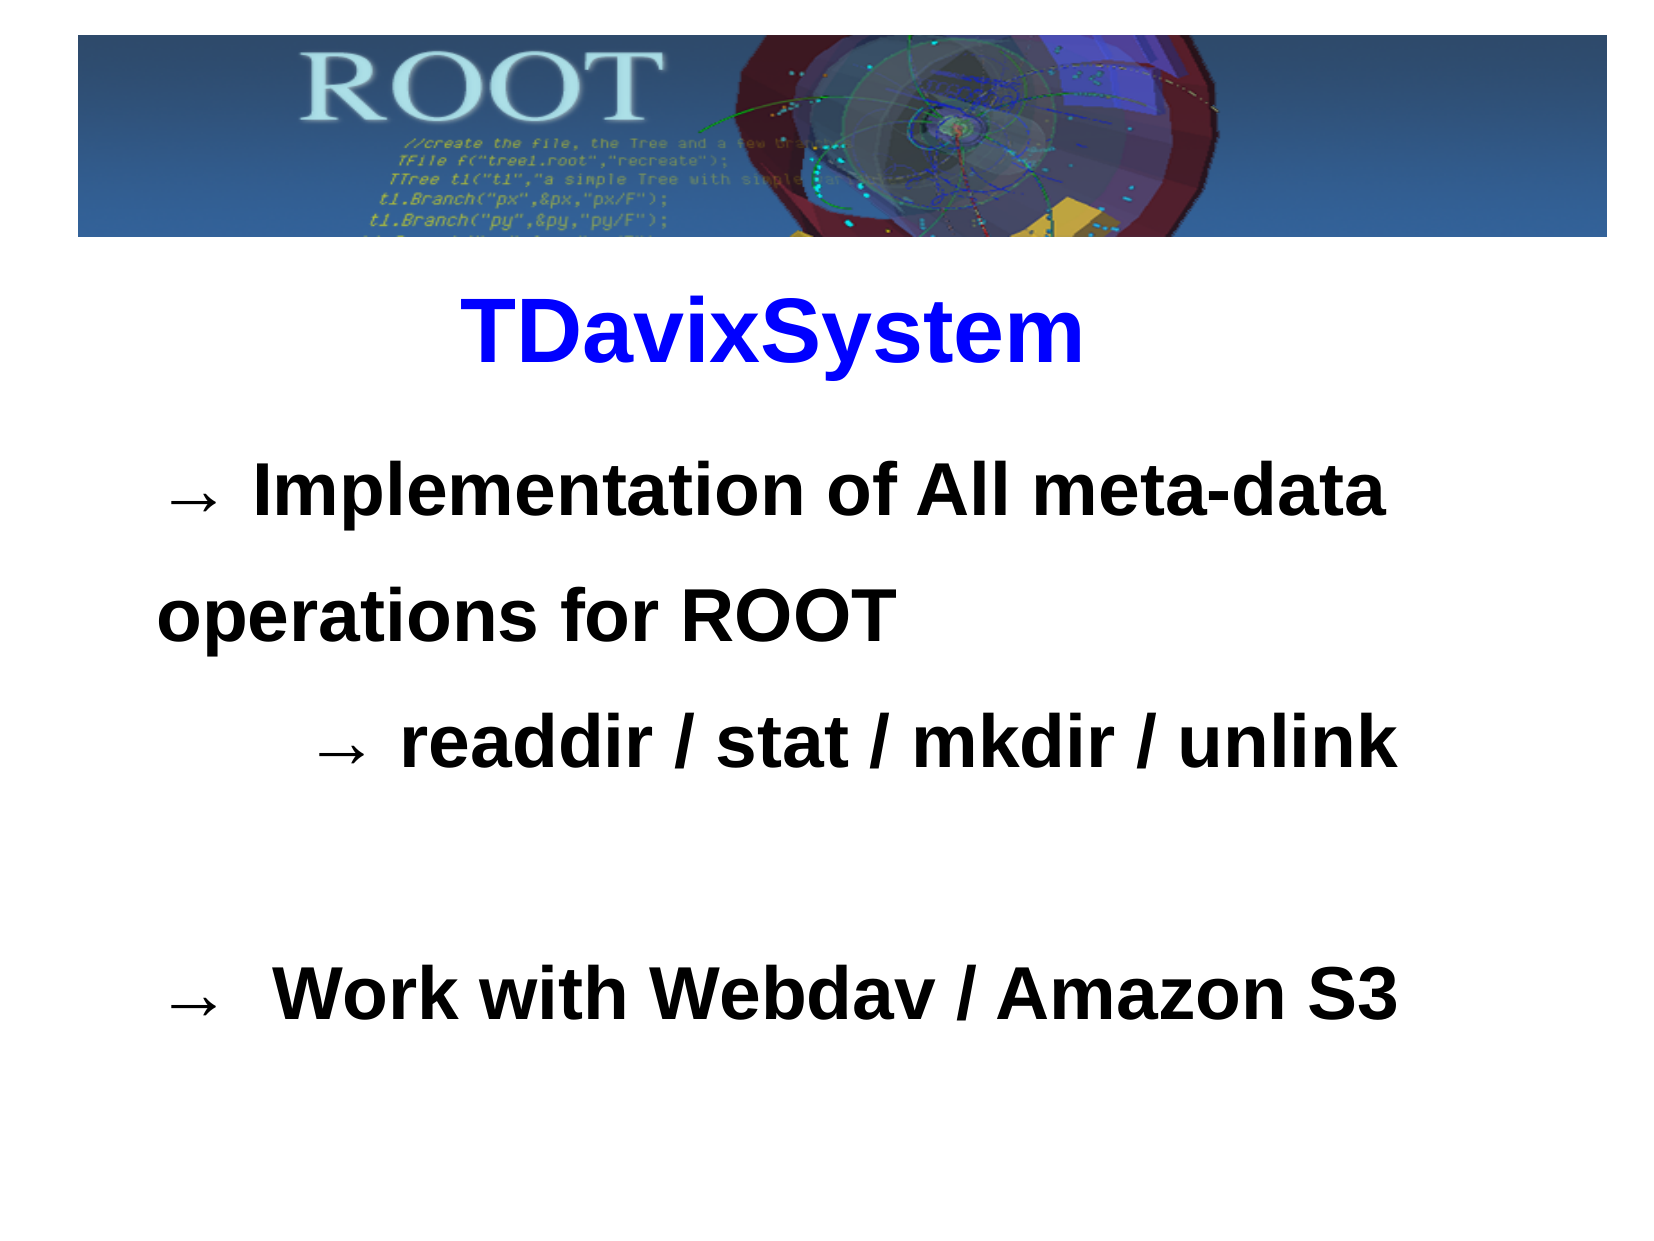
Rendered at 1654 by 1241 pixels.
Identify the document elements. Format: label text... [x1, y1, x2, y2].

text_box [118, 237, 1571, 379]
text_box → Implementation of All meta-data operations for ROOT → readdir / stat / mkdir / unlink → Work with Webdav / Amazon S3 [141, 342, 1548, 1155]
picture [78, 35, 1607, 237]
